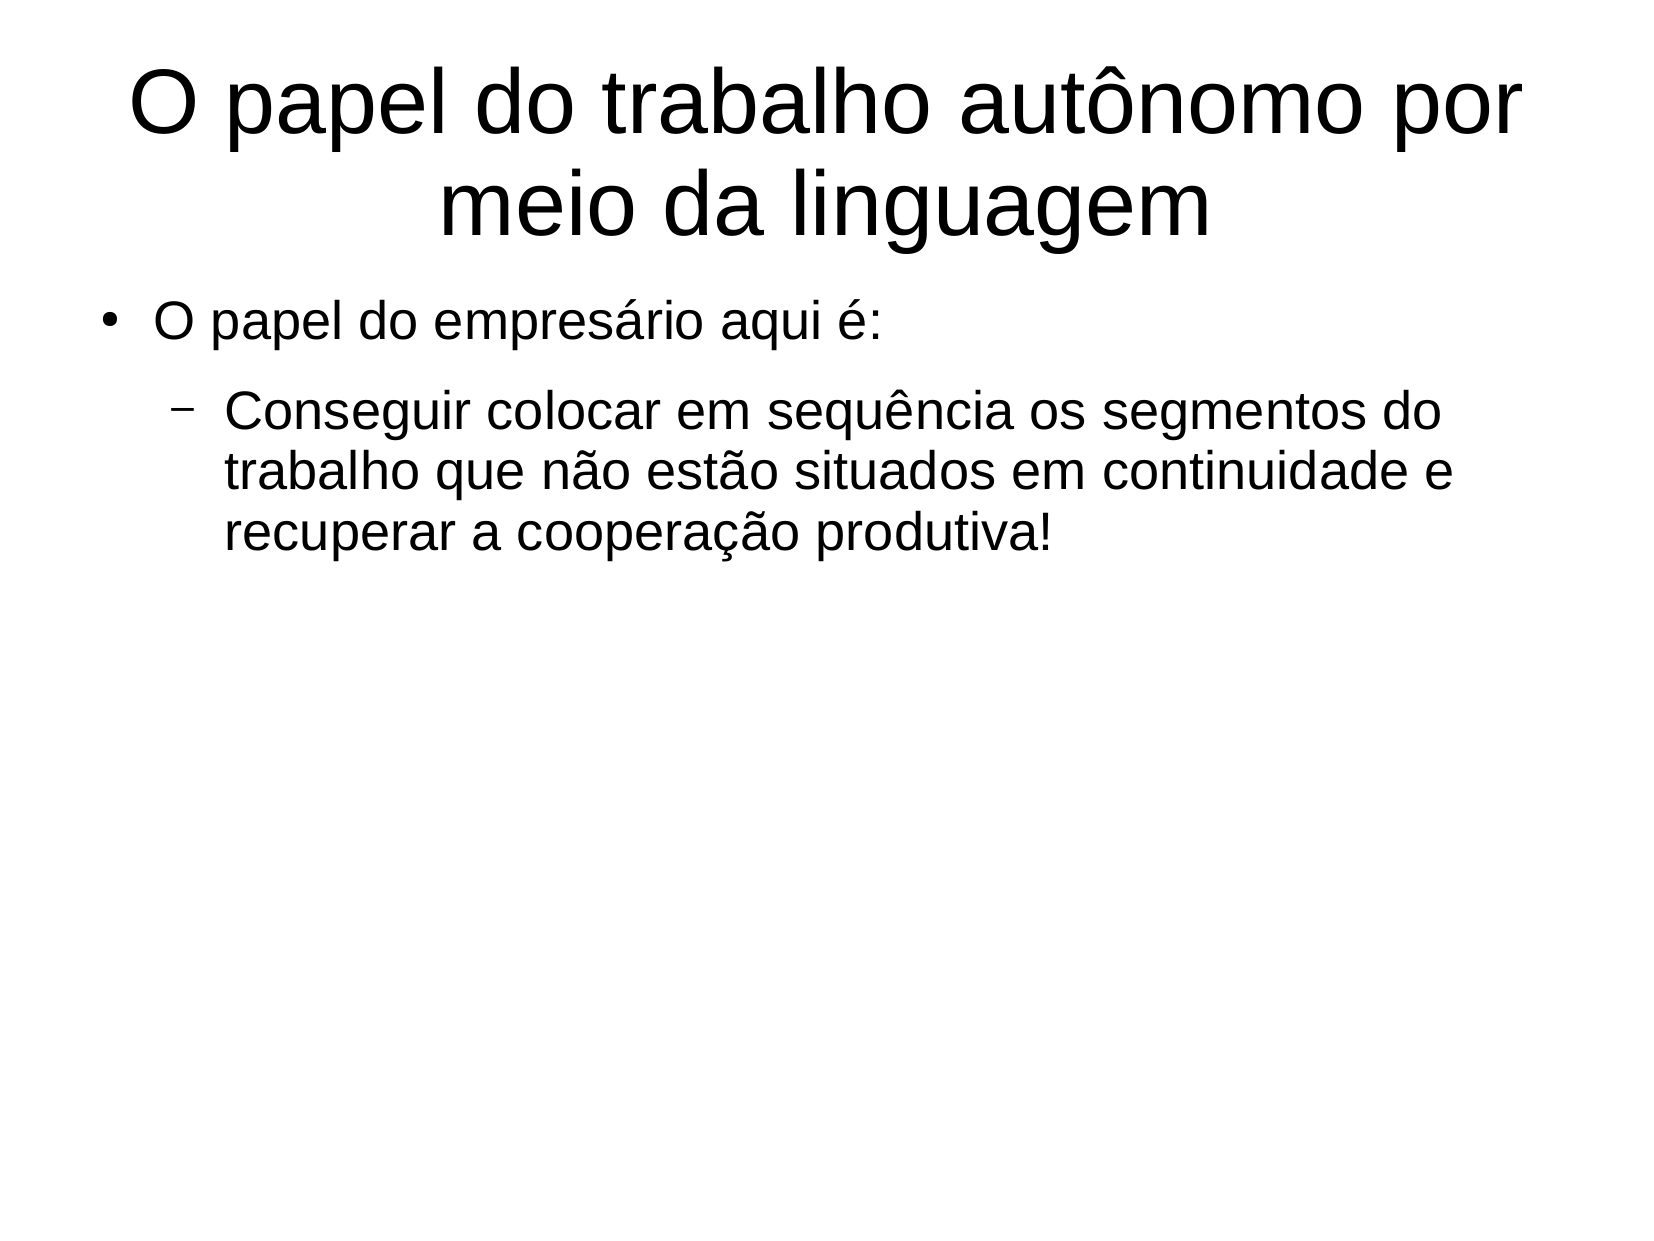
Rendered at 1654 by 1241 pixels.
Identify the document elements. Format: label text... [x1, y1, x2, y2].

title O papel do trabalho autônomo por meio da linguagem [82, 49, 1571, 257]
list O papel do empresário aqui é: Conseguir colocar em sequência os segmentos do trabalho que não estão situados em continuidade e recuperar a cooperação produtiva! [82, 290, 1571, 1010]
